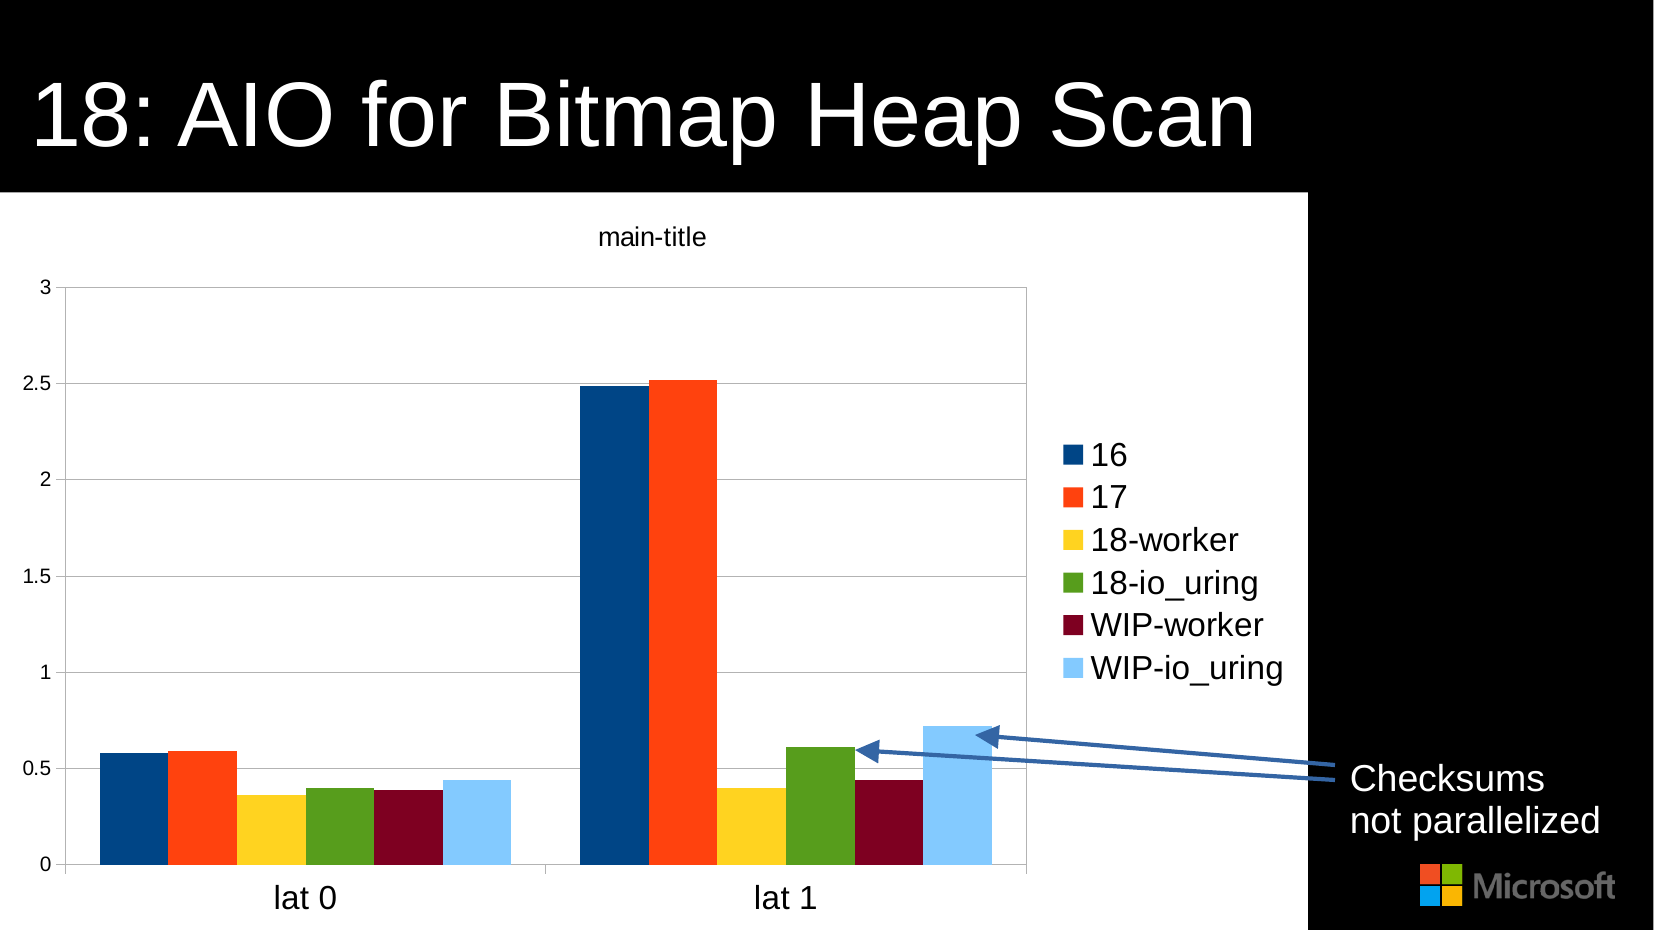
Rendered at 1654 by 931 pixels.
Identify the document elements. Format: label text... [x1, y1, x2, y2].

chart [0, 192, 1308, 931]
text_box Checksums not parallelized [1335, 750, 1621, 849]
title 18: AIO for Bitmap Heap Scan [30, 37, 1621, 193]
picture [1420, 864, 1615, 906]
